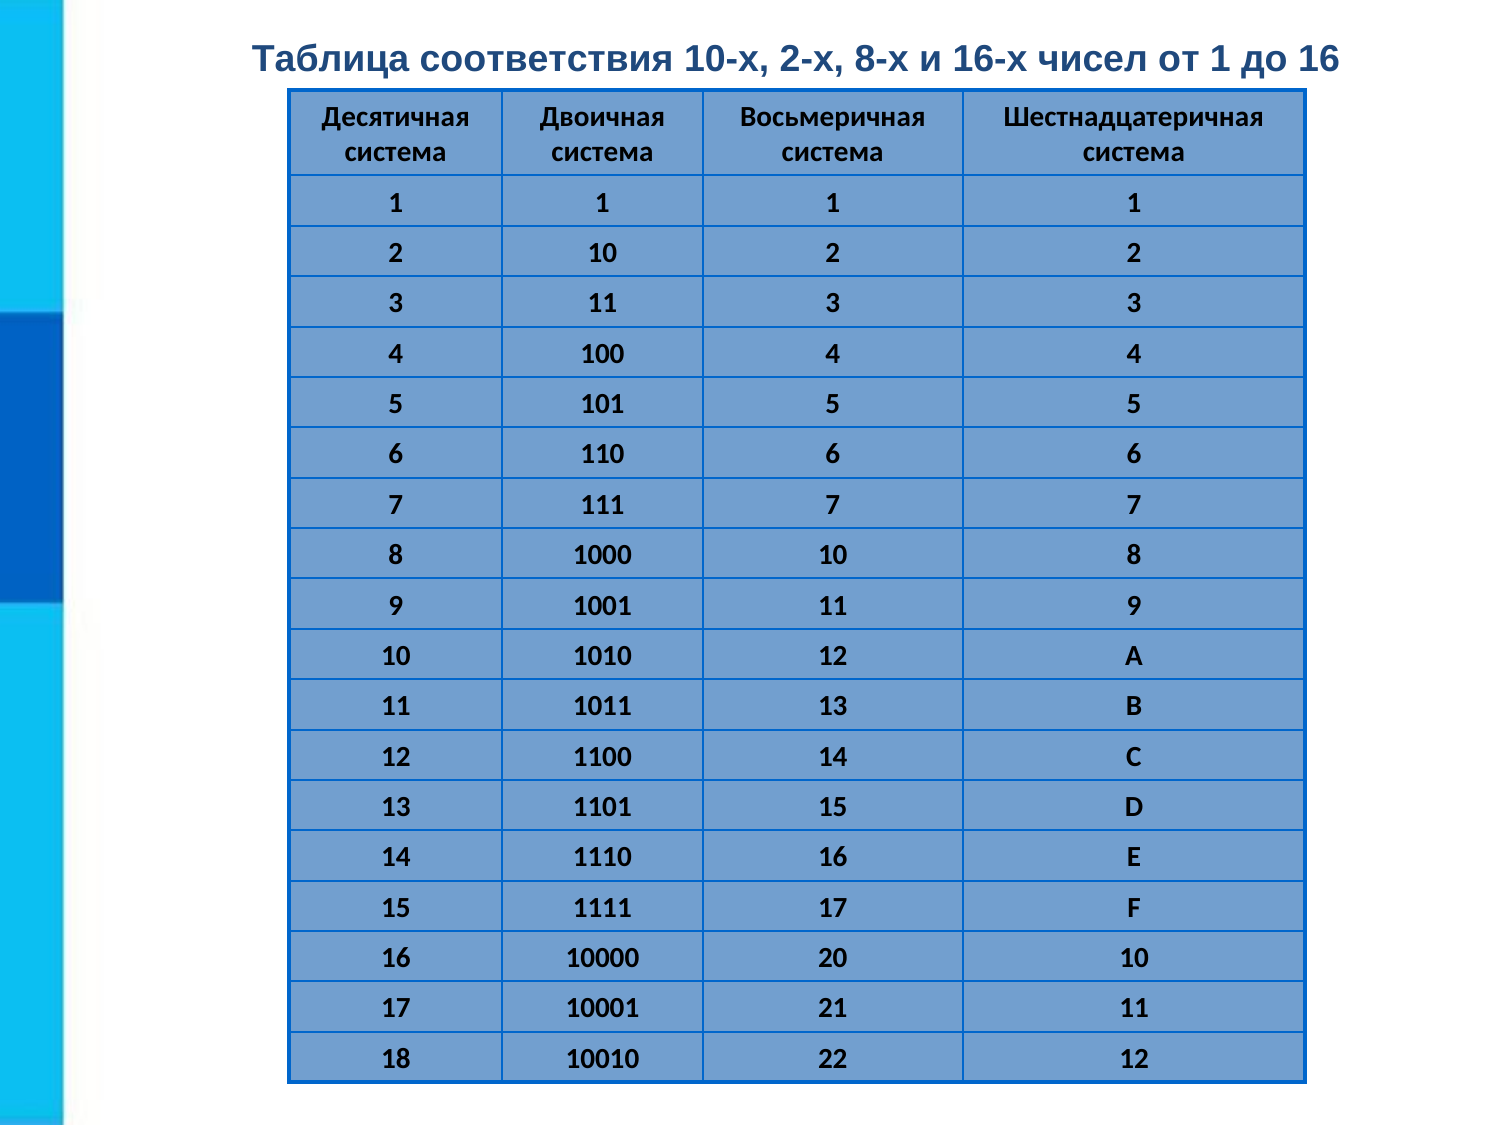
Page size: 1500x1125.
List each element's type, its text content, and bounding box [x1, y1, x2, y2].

table_cell 5 [291, 378, 501, 426]
table_cell 13 [291, 781, 501, 829]
table_cell 10 [964, 932, 1303, 980]
table_cell 15 [704, 781, 962, 829]
table_cell 21 [704, 982, 962, 1031]
table_cell 2 [704, 227, 962, 275]
table_cell 10 [503, 227, 702, 275]
table_cell 6 [704, 428, 962, 477]
table_cell 12 [964, 1033, 1303, 1080]
table_cell 8 [964, 529, 1303, 577]
table_header Десятичная система [291, 92, 501, 174]
table_cell 10 [291, 630, 501, 678]
table_cell 5 [704, 378, 962, 426]
table_cell 14 [291, 831, 501, 880]
table_cell 1 [964, 176, 1303, 225]
table_cell 11 [503, 277, 702, 326]
table_cell 1010 [503, 630, 702, 678]
table_cell 4 [964, 328, 1303, 376]
table_cell 8 [291, 529, 501, 577]
table_cell 2 [291, 227, 501, 275]
table_cell 1000 [503, 529, 702, 577]
table_cell 17 [704, 882, 962, 930]
table_cell 14 [704, 731, 962, 779]
table_cell 22 [704, 1033, 962, 1080]
table_cell 9 [964, 579, 1303, 628]
table_cell 100 [503, 328, 702, 376]
table_cell 12 [704, 630, 962, 678]
table_cell 7 [964, 479, 1303, 527]
table_cell 4 [704, 328, 962, 376]
table_header Восьмеричная система [704, 92, 962, 174]
table_cell 12 [291, 731, 501, 779]
table_cell 18 [291, 1033, 501, 1080]
table_cell 3 [704, 277, 962, 326]
table_cell 10 [704, 529, 962, 577]
table_cell 4 [291, 328, 501, 376]
table_cell 2 [964, 227, 1303, 275]
table_header Шестнадцатеричная система [964, 92, 1303, 174]
table_cell 17 [291, 982, 501, 1031]
table_cell 15 [291, 882, 501, 930]
table_cell 1 [291, 176, 501, 225]
table_cell 6 [964, 428, 1303, 477]
table_cell 5 [964, 378, 1303, 426]
text_box Таблица соответствия 10-х, 2-х, 8-х и 16-х чисел от 1 до 16 [88, 31, 1447, 87]
table_cell 9 [291, 579, 501, 628]
table_cell 13 [704, 680, 962, 729]
table_cell 101 [503, 378, 702, 426]
table_cell 1111 [503, 882, 702, 930]
table_cell 7 [704, 479, 962, 527]
table_cell 11 [291, 680, 501, 729]
table_cell D [964, 781, 1303, 829]
table_cell 1 [503, 176, 702, 225]
table_cell C [964, 731, 1303, 779]
table_cell 10000 [503, 932, 702, 980]
table_header Двоичная система [503, 92, 702, 174]
picture [0, 0, 1500, 1125]
table_cell 11 [704, 579, 962, 628]
table_cell 1 [704, 176, 962, 225]
table_cell 3 [964, 277, 1303, 326]
table_cell 20 [704, 932, 962, 980]
table_cell 16 [291, 932, 501, 980]
table_cell 10001 [503, 982, 702, 1031]
table_cell 7 [291, 479, 501, 527]
table_cell 110 [503, 428, 702, 477]
table_cell 11 [964, 982, 1303, 1031]
table_cell E [964, 831, 1303, 880]
table_cell A [964, 630, 1303, 678]
table_cell 3 [291, 277, 501, 326]
table_cell F [964, 882, 1303, 930]
table_cell 10010 [503, 1033, 702, 1080]
table_cell 1101 [503, 781, 702, 829]
table_cell B [964, 680, 1303, 729]
table_cell 6 [291, 428, 501, 477]
table_cell 16 [704, 831, 962, 880]
table_cell 1110 [503, 831, 702, 880]
table_cell 111 [503, 479, 702, 527]
table_cell 1001 [503, 579, 702, 628]
table_cell 1100 [503, 731, 702, 779]
table_cell 1011 [503, 680, 702, 729]
